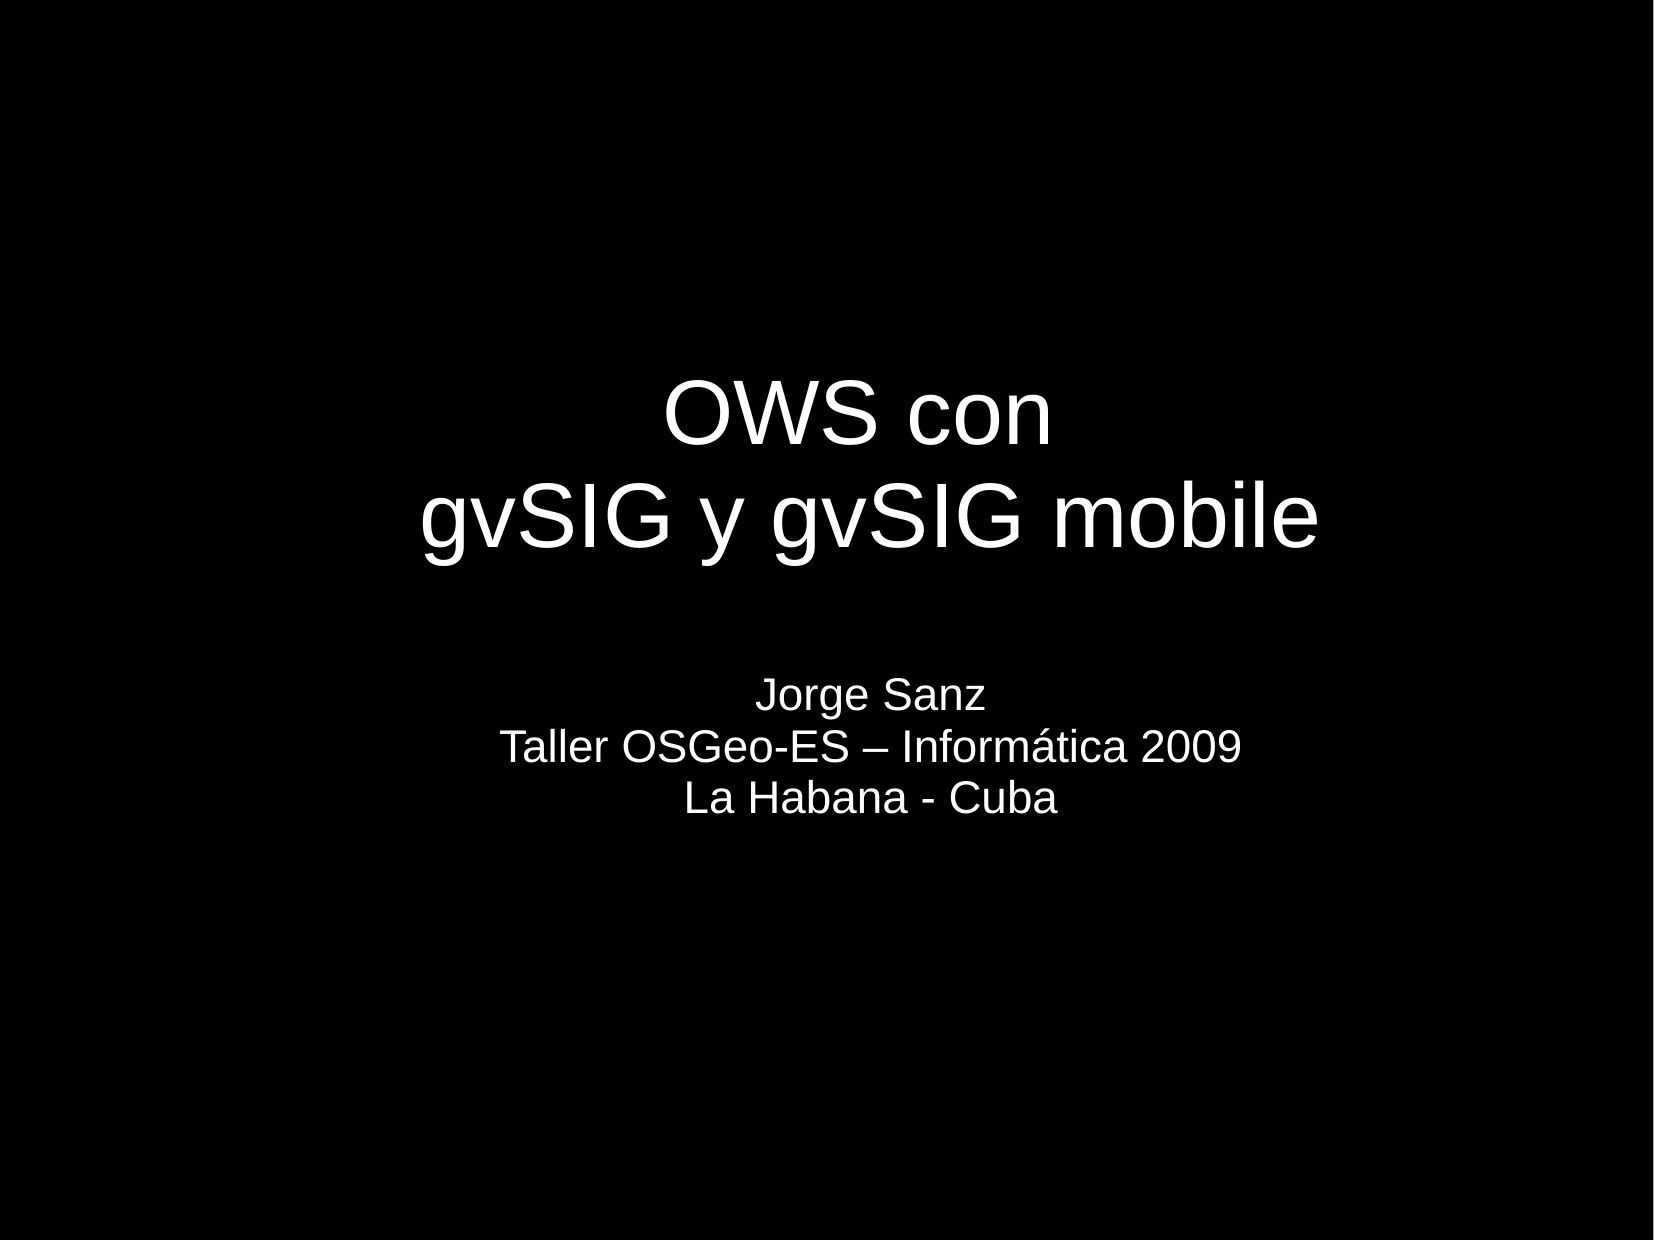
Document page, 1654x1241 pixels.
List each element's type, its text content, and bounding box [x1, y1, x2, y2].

text_box OWS con gvSIG y gvSIG mobile Jorge Sanz Taller OSGeo-ES – Informática 2009 La Habana - Cuba [354, 354, 1388, 831]
